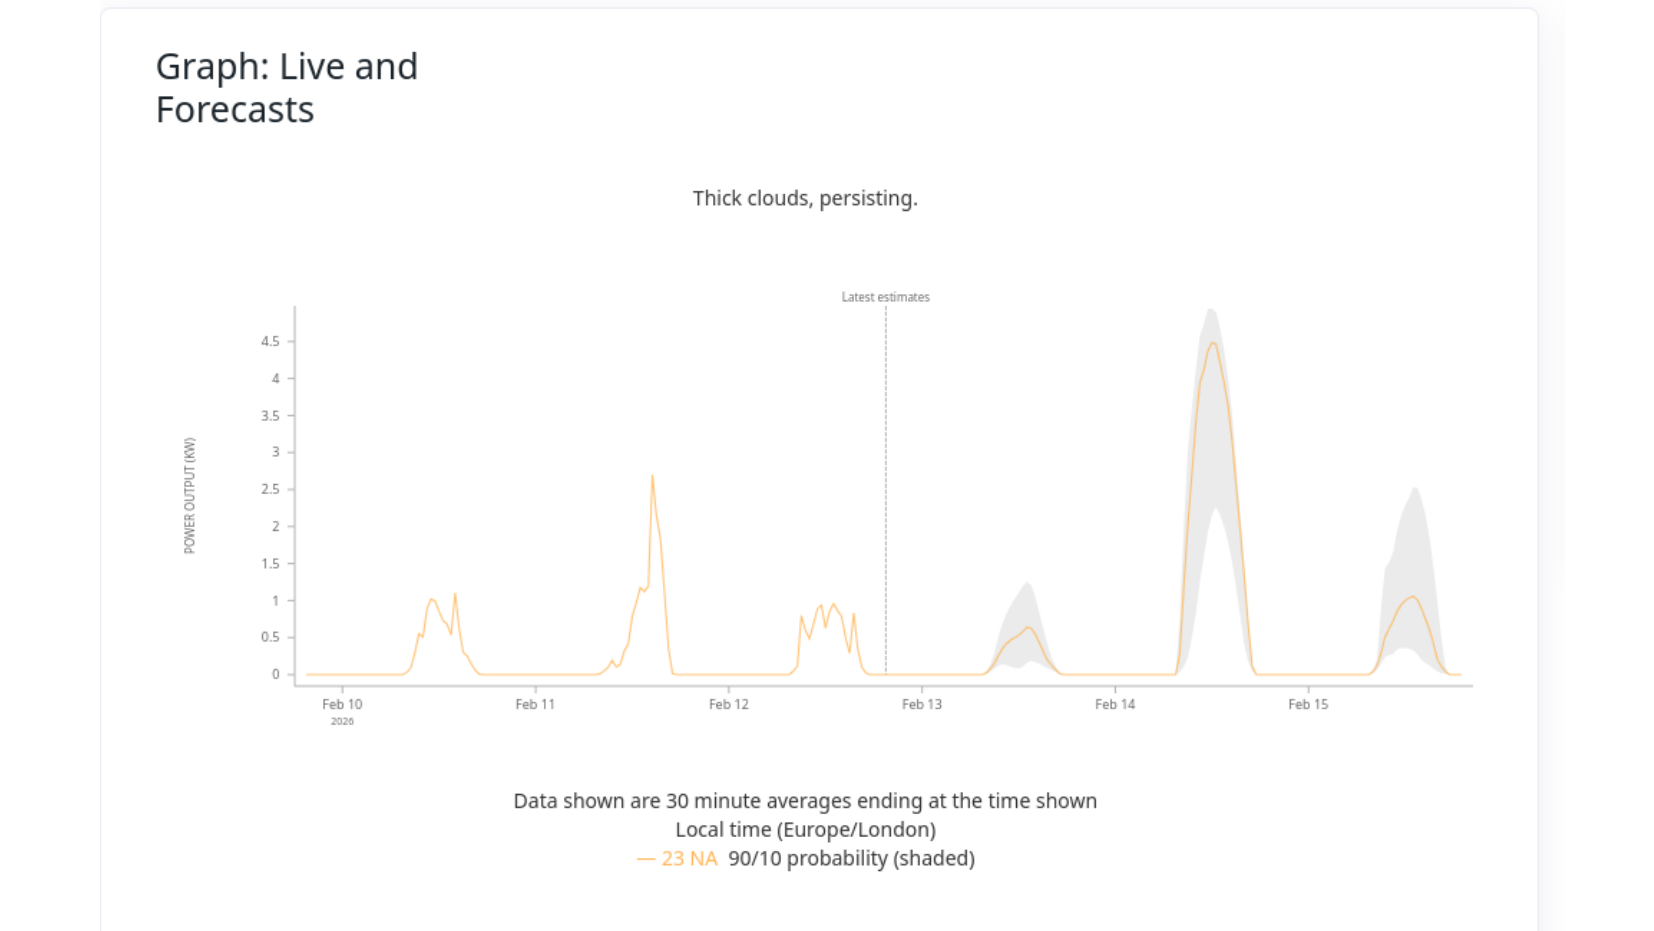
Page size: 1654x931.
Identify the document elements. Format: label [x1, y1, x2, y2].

picture [100, 0, 1565, 931]
